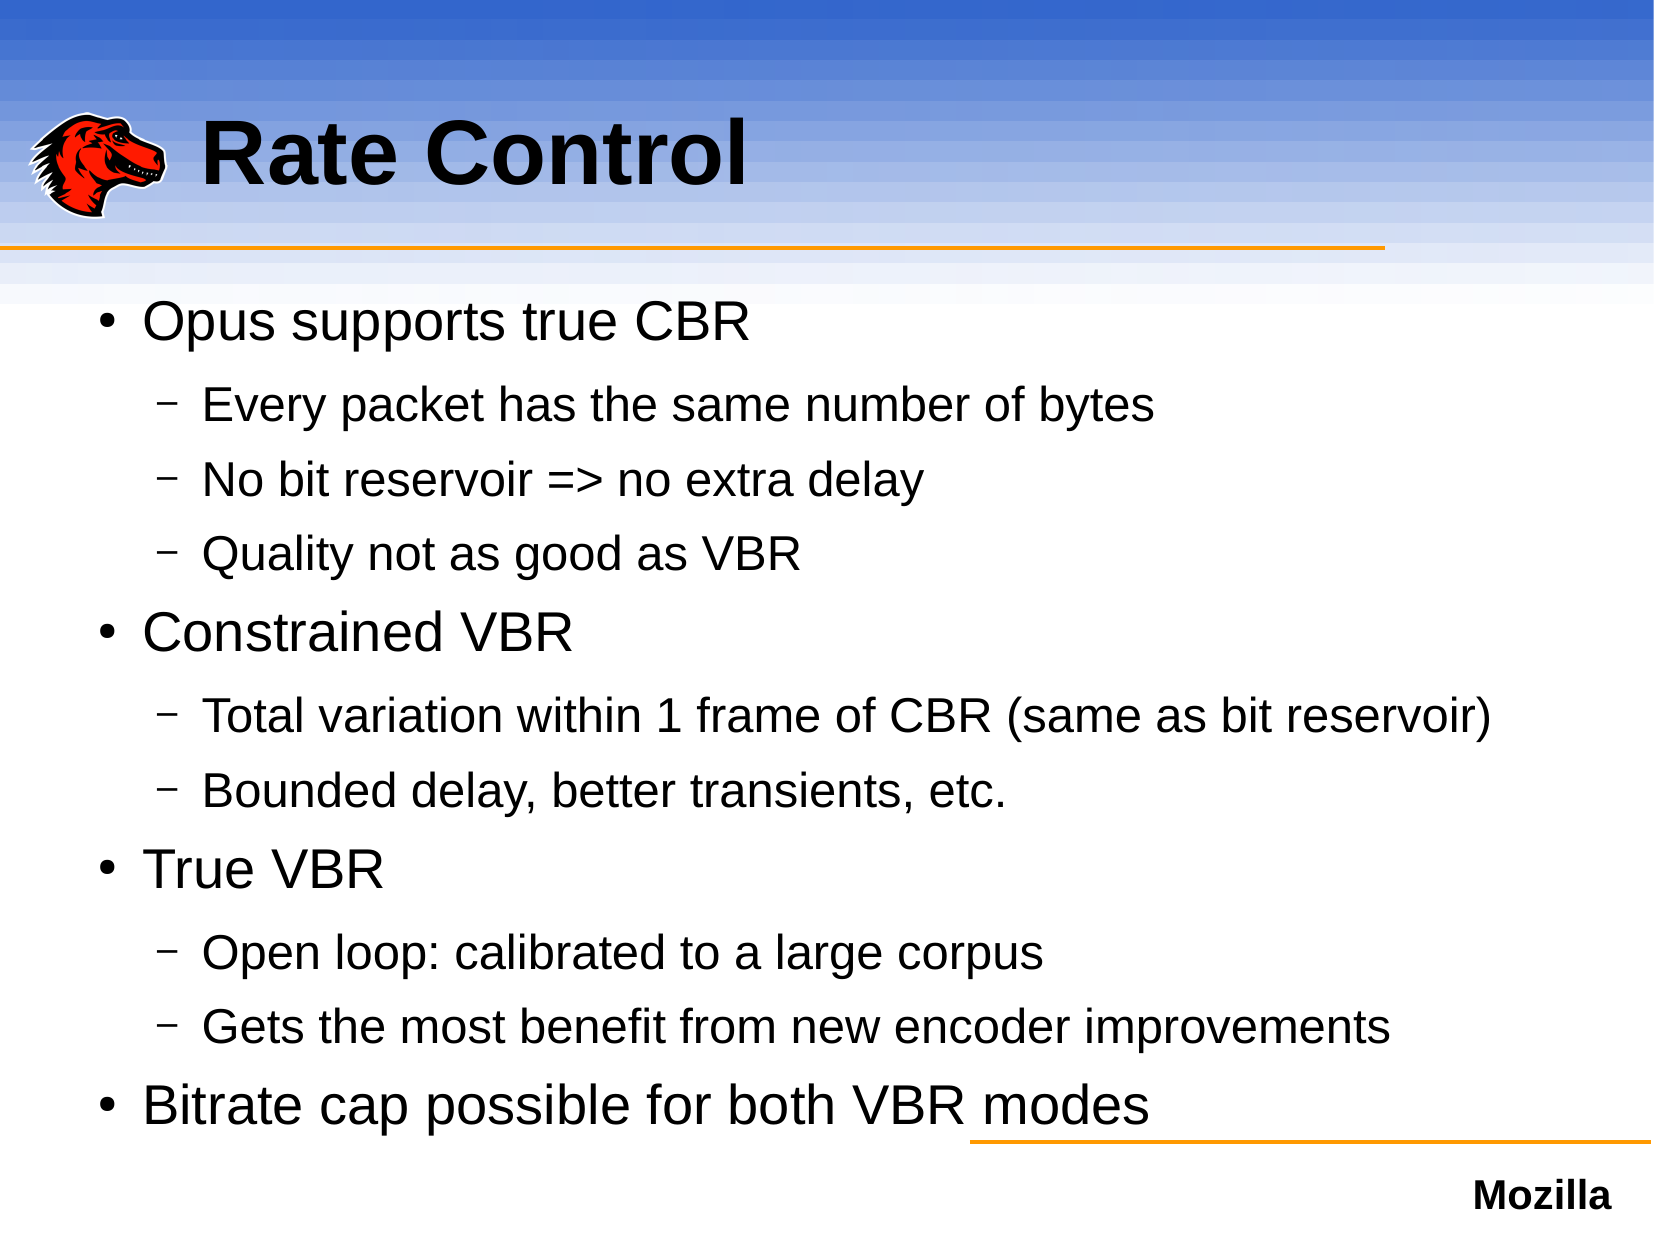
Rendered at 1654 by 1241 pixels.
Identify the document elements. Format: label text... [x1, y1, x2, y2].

title Rate Control [200, 49, 1571, 257]
list Opus supports true CBR Every packet has the same number of bytes No bit reservoir => no extra delay Quality not as good as VBR Constrained VBR Total variation within 1 frame of CBR (same as bit reservoir) Bounded delay, better transients, etc. True VBR Open loop: calibrated to a large corpus Gets the most benefit from new encoder improvements Bitrate cap possible for both VBR modes [82, 290, 1538, 1146]
picture [0, 0, 1654, 1241]
